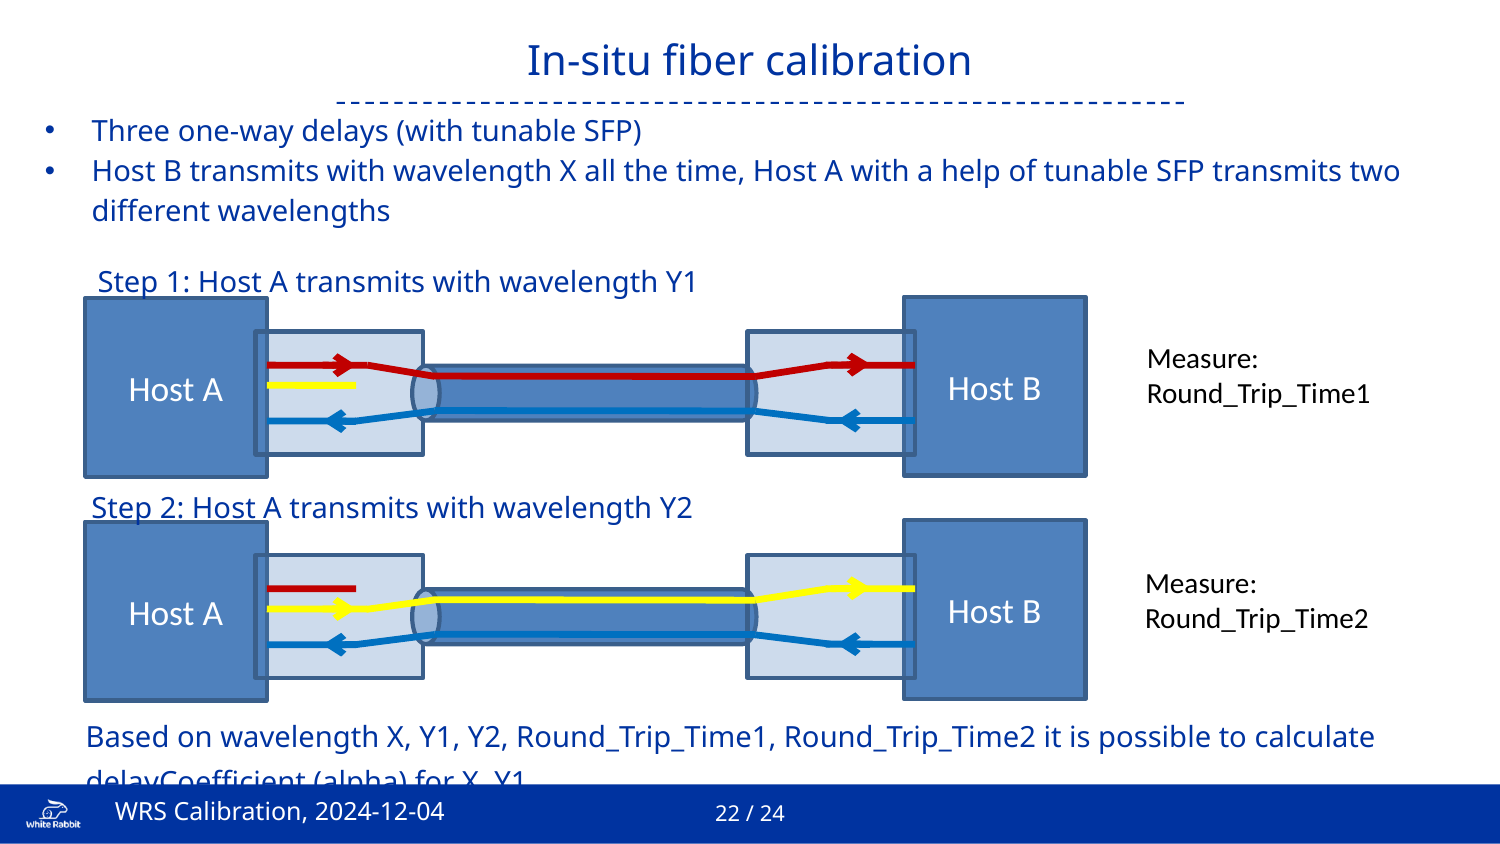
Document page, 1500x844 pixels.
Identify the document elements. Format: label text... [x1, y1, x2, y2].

text_box [255, 331, 424, 455]
text_box [439, 593, 916, 640]
slide_number <number> / 24 [0, 791, 1500, 837]
text_box Step 2: Host A transmits with wavelength Y2 [76, 474, 972, 531]
text_box Three one-way delays (with tunable SFP) Host B transmits with wavelength X all the time, Host A with a help of tunable SFP transmits two different wavelengths [30, 99, 1477, 235]
text_box [428, 331, 916, 373]
text_box Host A [85, 531, 267, 701]
text_box Step 1: Host A transmits with wavelength Y1 [82, 248, 1028, 308]
text_box Host A [85, 308, 267, 474]
text_box Based on wavelength X, Y1, Y2, Round_Trip_Time1, Round_Trip_Time2 it is possible to calculate delayCoefficient (alpha) for X, Y1 [70, 702, 1459, 792]
text_box [427, 638, 916, 679]
text_box [429, 555, 916, 596]
title In-situ fiber calibration [0, 0, 1500, 117]
text_box Host B [903, 520, 1086, 699]
text_box [255, 555, 424, 679]
text_box [428, 414, 916, 455]
text_box [439, 369, 916, 417]
text_box Measure: Round_Trip_Time2 [1130, 556, 1384, 642]
text_box Host B [903, 296, 1086, 476]
text_box Measure: Round_Trip_Time1 [1132, 332, 1386, 417]
